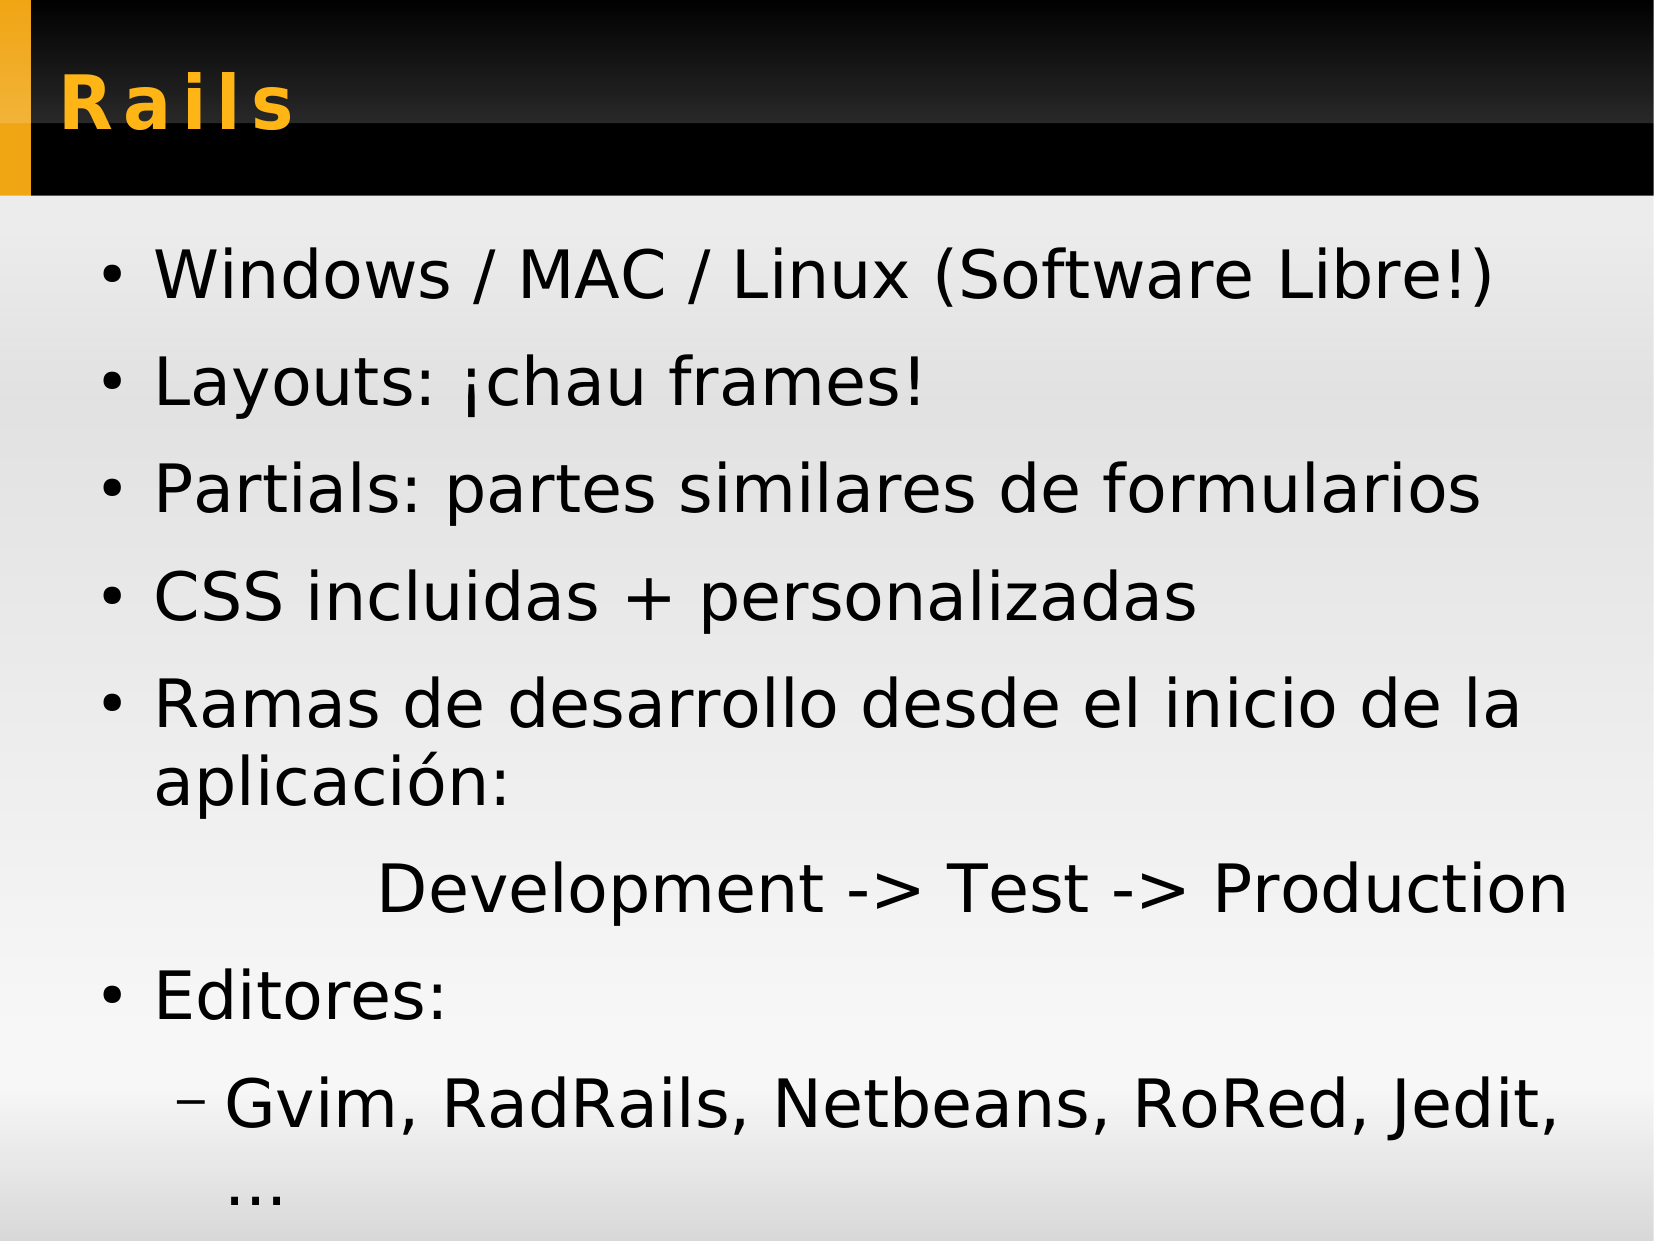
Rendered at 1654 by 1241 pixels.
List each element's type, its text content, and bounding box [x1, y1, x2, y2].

title Rails [58, 29, 1654, 178]
list Windows / MAC / Linux (Software Libre!) Layouts: ¡chau frames! Partials: partes similares de formularios CSS incluidas + personalizadas Ramas de desarrollo desde el inicio de la aplicación: Development -> Test -> Production Editores: Gvim, RadRails, Netbeans, RoRed, Jedit, ... [82, 236, 1571, 1221]
picture [0, 0, 1654, 1241]
